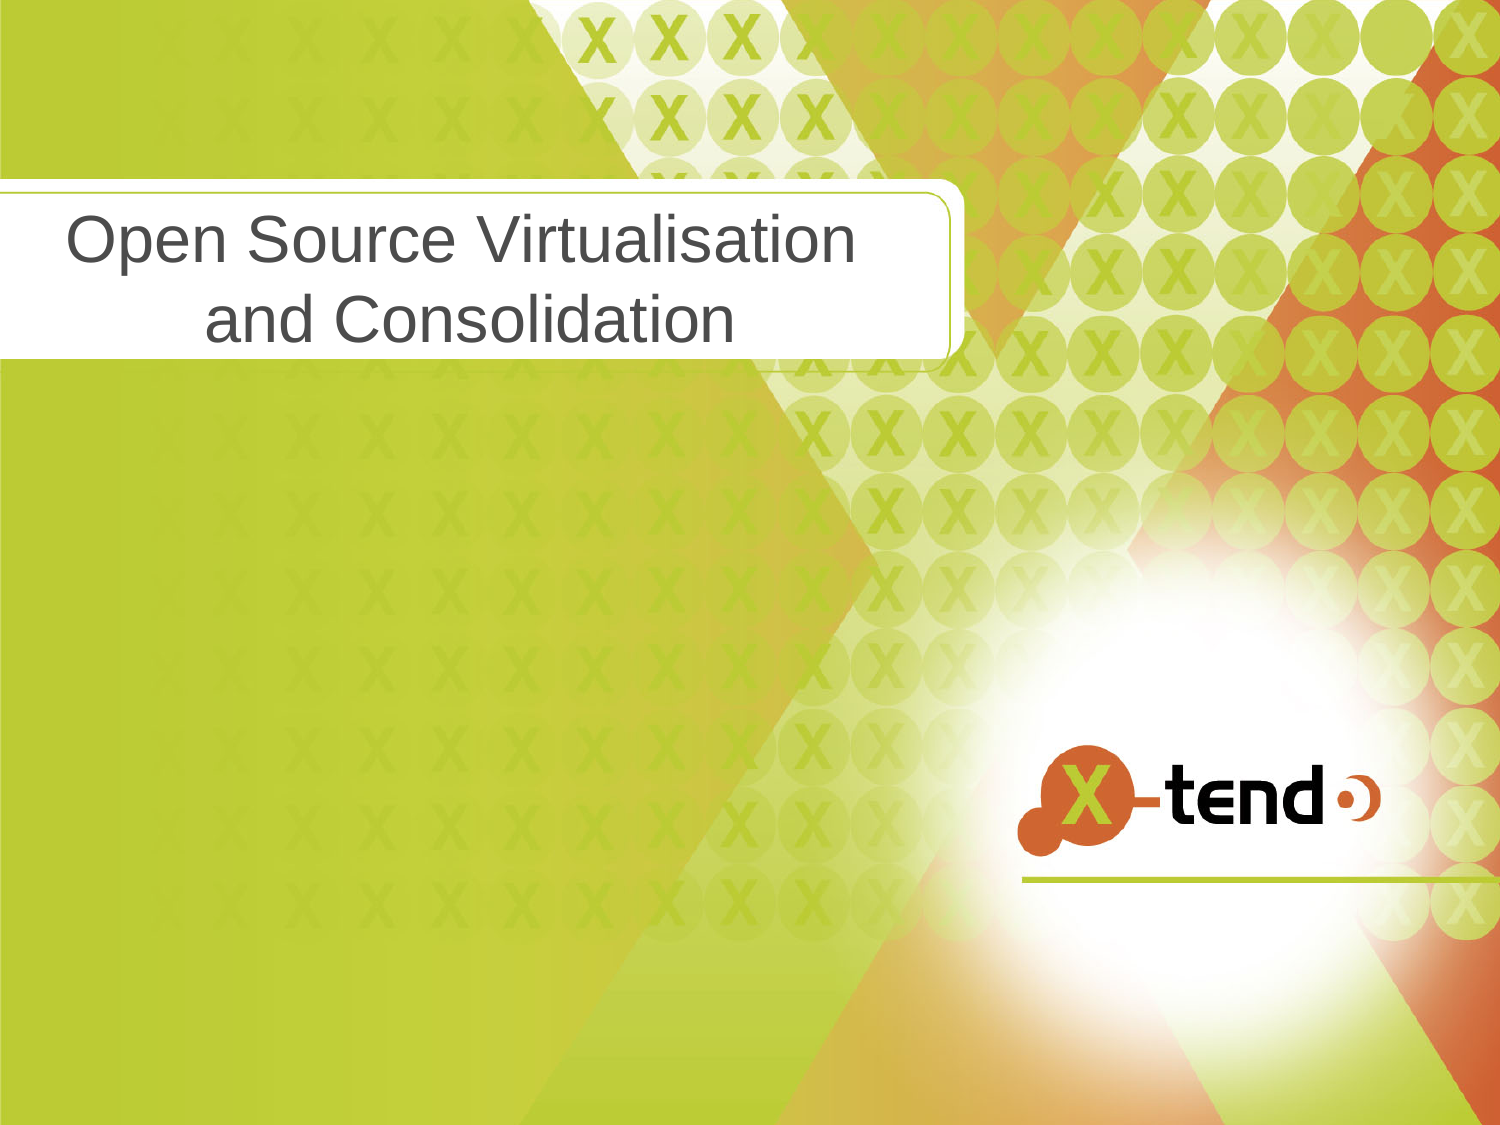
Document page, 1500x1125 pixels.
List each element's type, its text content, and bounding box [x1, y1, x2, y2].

title [75, 45, 1426, 233]
text_box Open Source Virtualisation and Consolidation [0, 196, 942, 403]
picture [0, 0, 1500, 1125]
